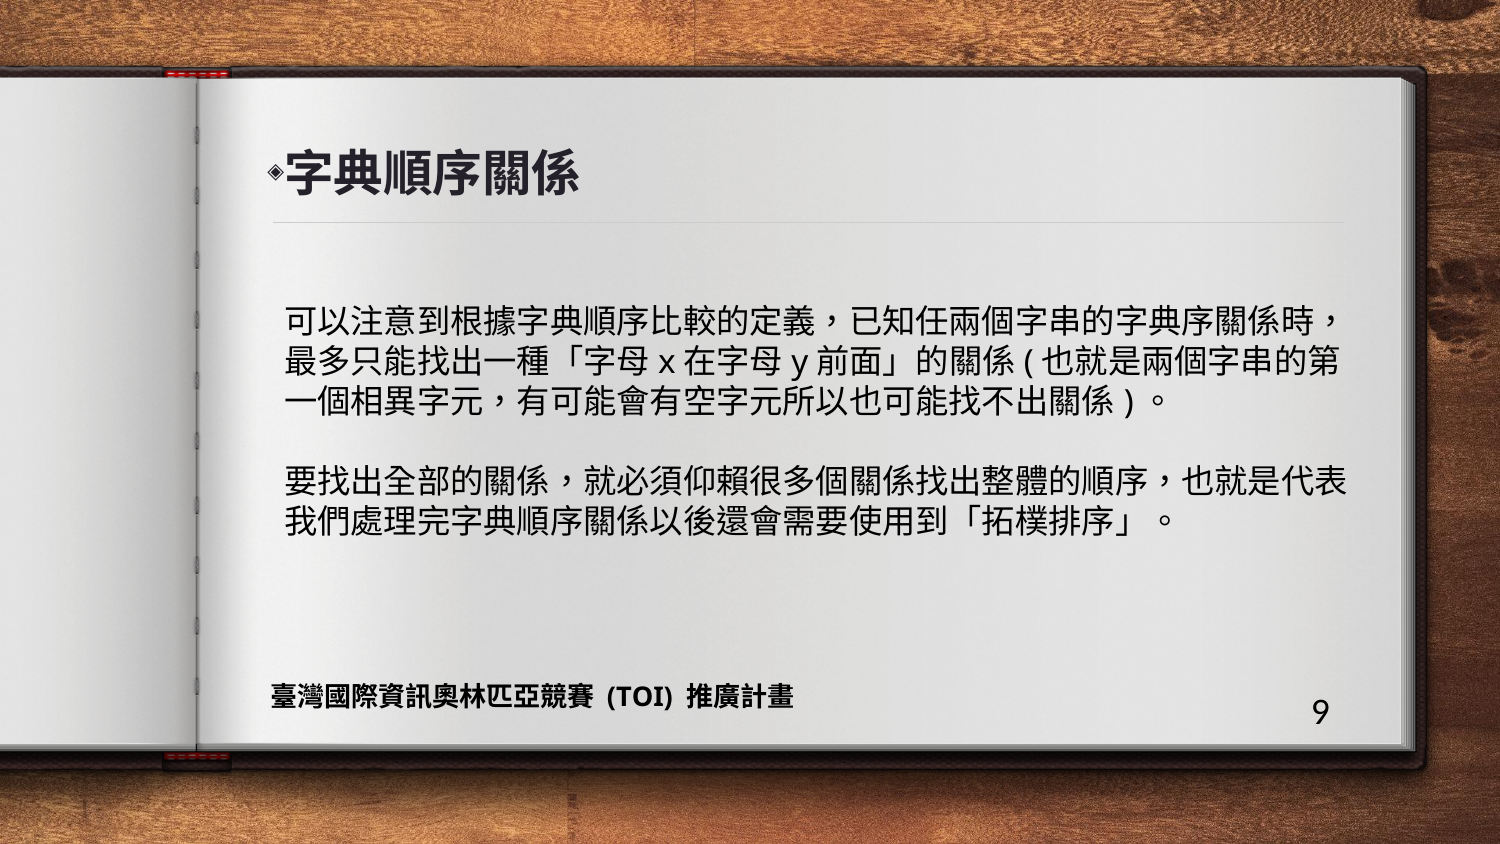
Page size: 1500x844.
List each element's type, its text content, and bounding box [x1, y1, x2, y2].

list 字典順序關係 [252, 126, 1194, 216]
text_box [1295, 672, 1386, 737]
text_box 可以注意到根據字典順序比較的定義，已知任兩個字串的字典序關係時，最多只能找出一種「字母x在字母y前面」的關係(也就是兩個字串的第一個相異字元，有可能會有空字元所以也可能找不出關係)。 要找出全部的關係，就必須仰賴很多個關係找出整體的順序，也就是代表我們處理完字典順序關係以後還會需要使用到「拓樸排序」。 [269, 293, 1367, 551]
